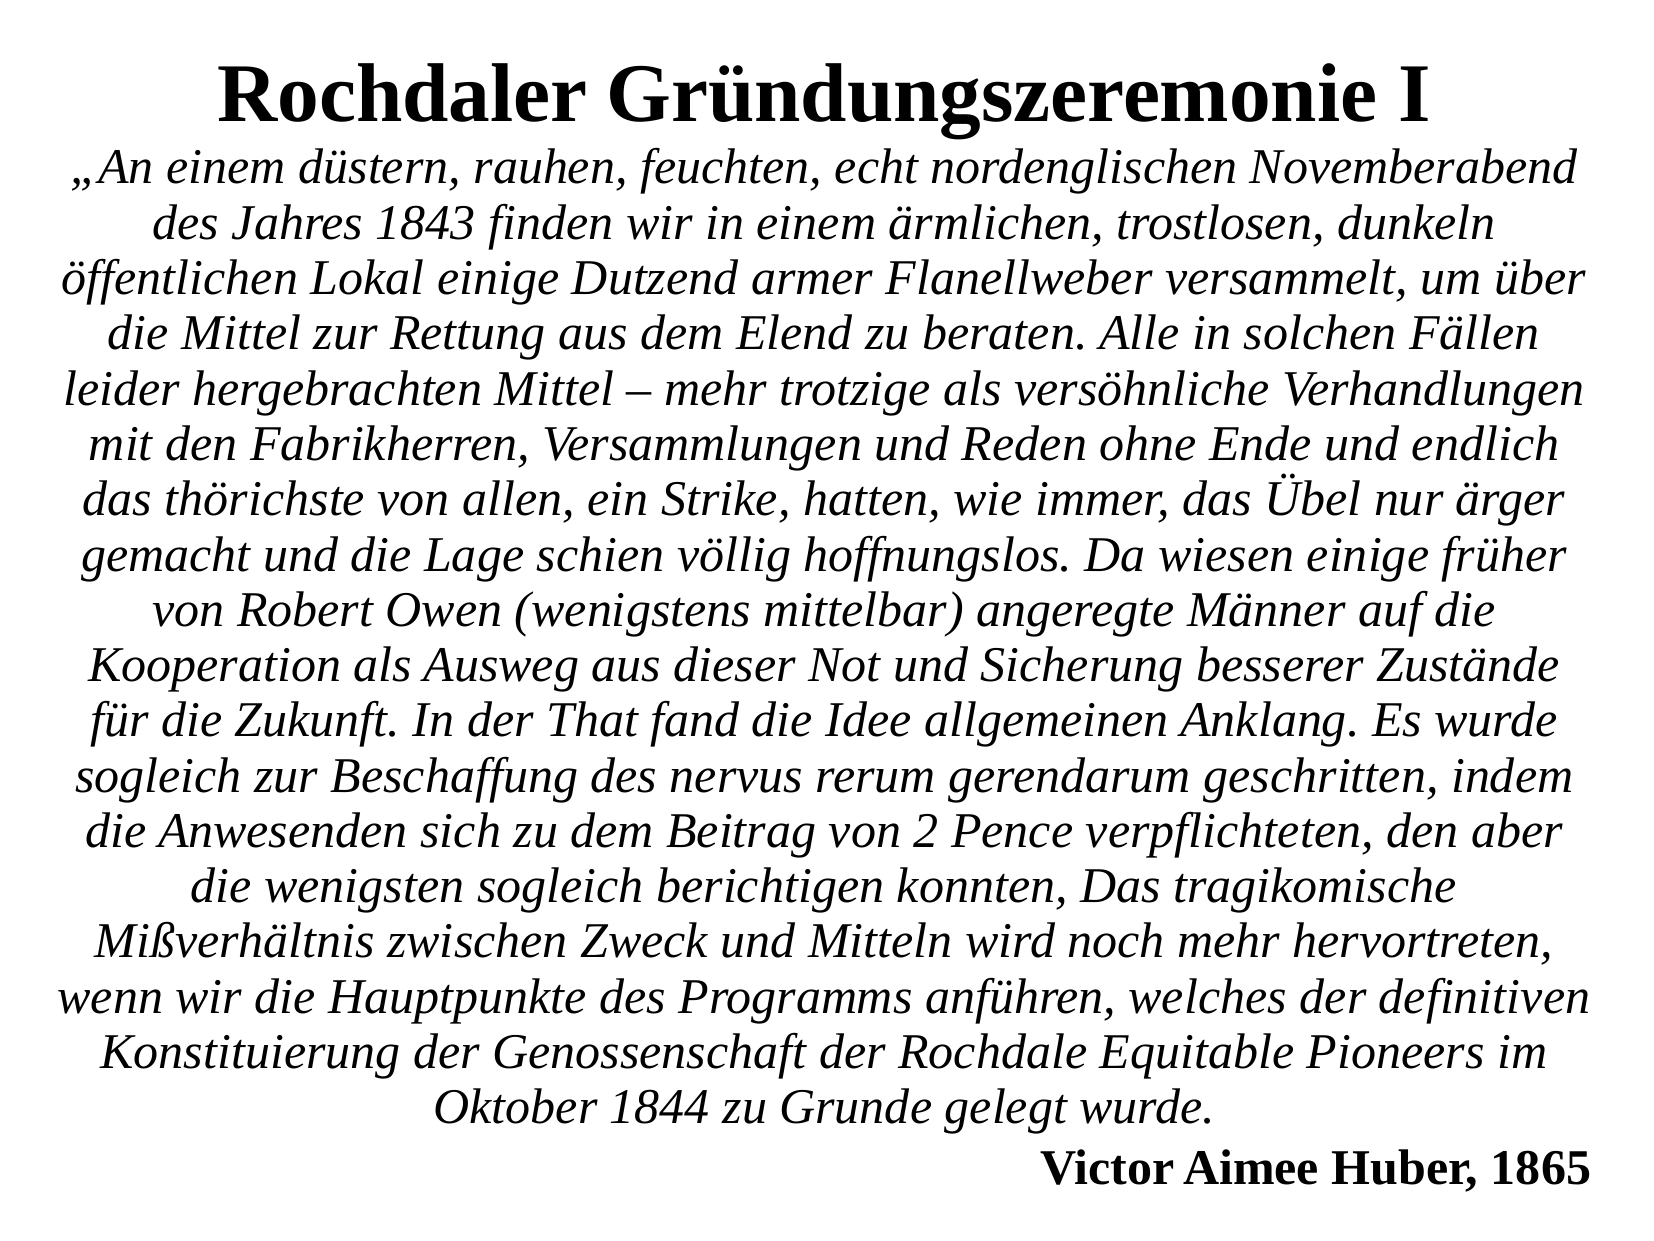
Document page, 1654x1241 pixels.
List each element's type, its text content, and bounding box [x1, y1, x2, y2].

text_box Rochdaler Gründungszeremonie I „An einem düstern, rauhen, feuchten, echt nordenglischen Novemberabend des Jahres 1843 finden wir in einem ärmlichen, trostlosen, dunkeln öffentlichen Lokal einige Dutzend armer Flanellweber versammelt, um über die Mittel zur Rettung aus dem Elend zu beraten. Alle in solchen Fällen leider hergebrachten Mittel – mehr trotzige als versöhnliche Verhandlungen mit den Fabrikherren, Versammlungen und Reden ohne Ende und endlich das thörichste von allen, ein Strike, hatten, wie immer, das Übel nur ärger gemacht und die Lage schien völlig hoffnungslos. Da wiesen einige früher von Robert Owen (wenigstens mittelbar) angeregte Männer auf die Kooperation als Ausweg aus dieser Not und Sicherung besserer Zustände für die Zukunft. In der That fand die Idee allgemeinen Anklang. Es wurde sogleich zur Beschaffung des nervus rerum gerendarum geschritten, indem die Anwesenden sich zu dem Beitrag von 2 Pence verpflichteten, den aber die wenigsten sogleich berichtigen konnten, Das tragikomische Mißverhältnis zwischen Zweck und Mitteln wird noch mehr hervortreten, wenn wir die Hauptpunkte des Programms anführen, welches der definitiven Konstituierung der Genossenschaft der Rochdale Equitable Pioneers im Oktober 1844 zu Grunde gelegt wurde. Victor Aimee Huber, 1865 [42, 39, 1616, 1225]
